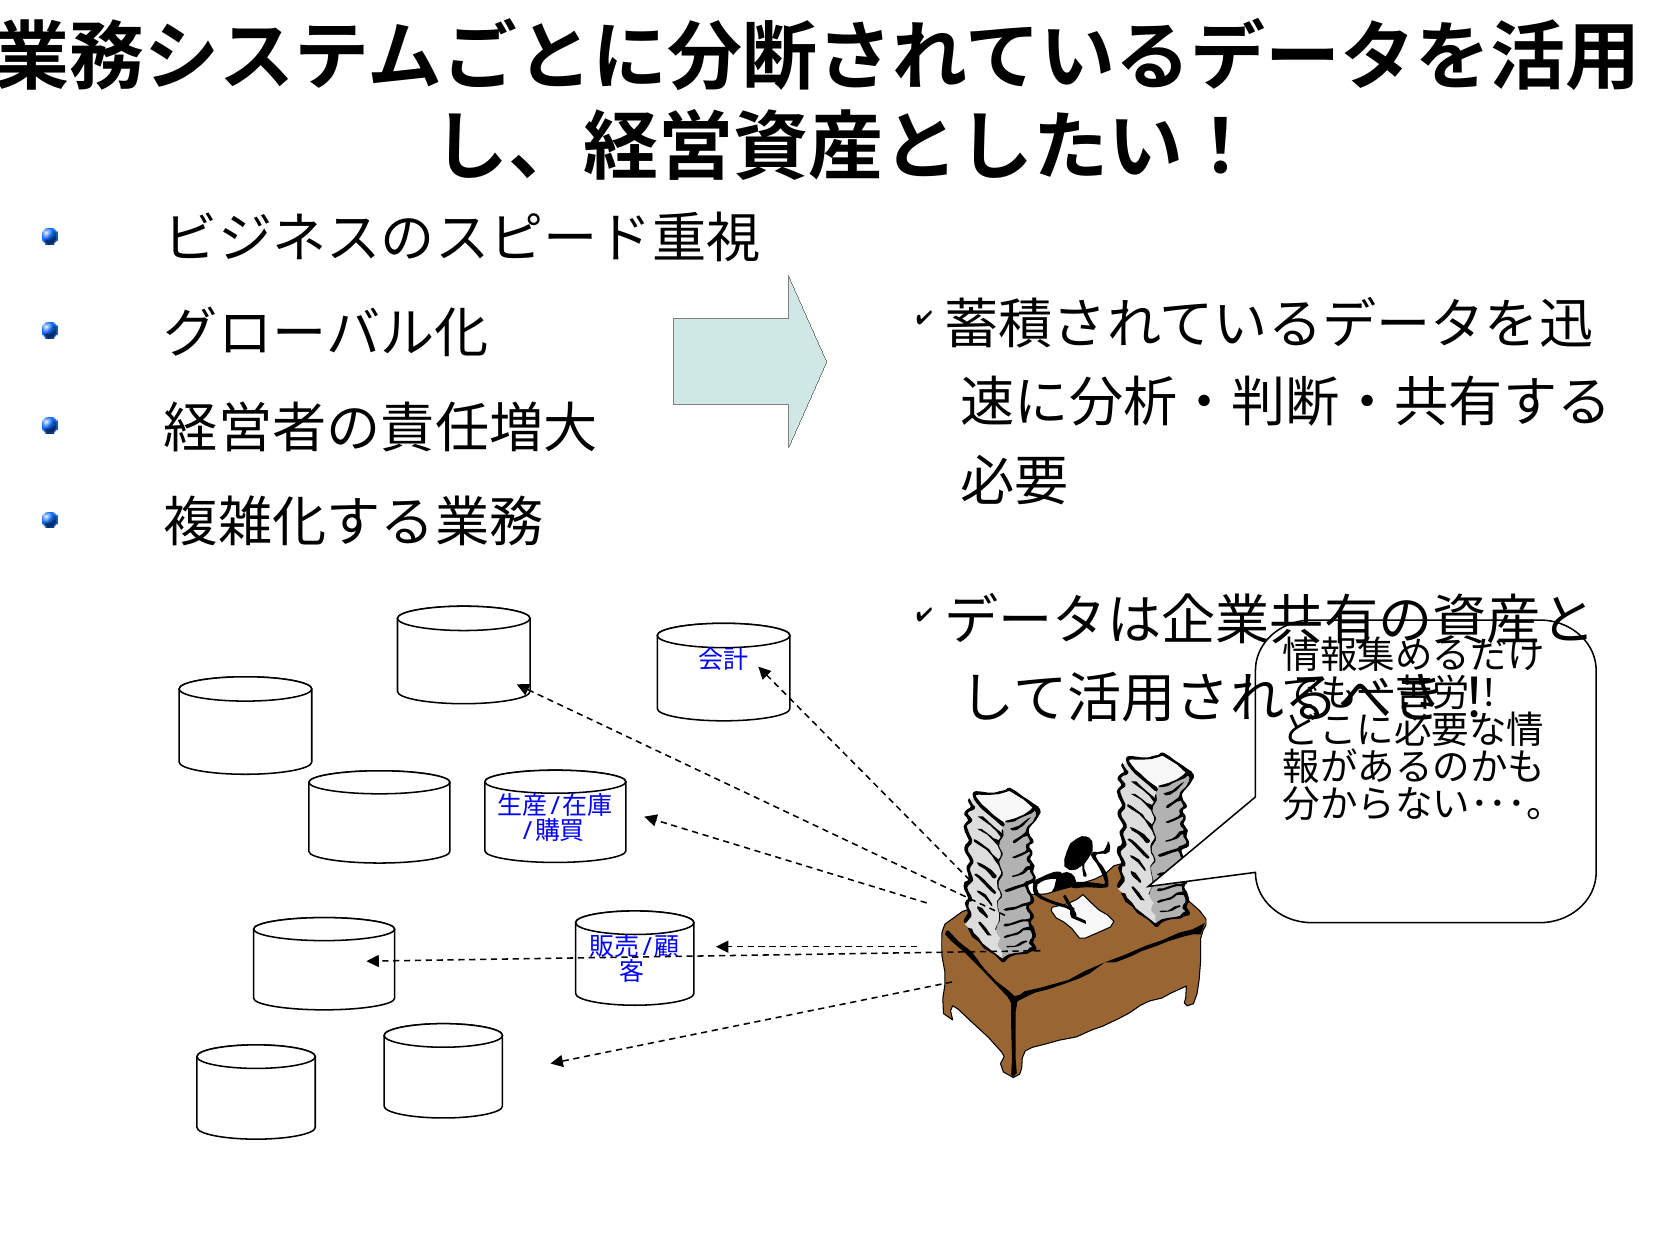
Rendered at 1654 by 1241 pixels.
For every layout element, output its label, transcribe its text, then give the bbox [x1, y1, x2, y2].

text_box 販売/顧客 [575, 924, 694, 1006]
text_box [308, 783, 450, 864]
text_box [384, 1037, 503, 1118]
text_box [196, 1057, 316, 1140]
text_box [179, 691, 312, 775]
picture [941, 752, 1207, 1078]
title 業務システムごとに分断されているデータを活用し、経営資産としたい！ [0, 8, 1654, 189]
text_box [397, 619, 531, 704]
text_box 蓄積されているデータを迅速に分析・判断・共有する必要 データは企業共有の資産として活用されるべき！ [864, 272, 1630, 559]
text_box 生産/在庫/購買 [484, 782, 626, 863]
text_box [673, 275, 827, 448]
list ビジネスのスピード重視 グローバル化 経営者の責任増大 複雑化する業務 [30, 203, 827, 721]
text_box 情報集めるだけでも一苦労！ どこに必要な情報があるのかも分からない･･･。 [1148, 620, 1597, 923]
text_box 会計 [657, 637, 790, 721]
text_box [253, 930, 395, 1010]
